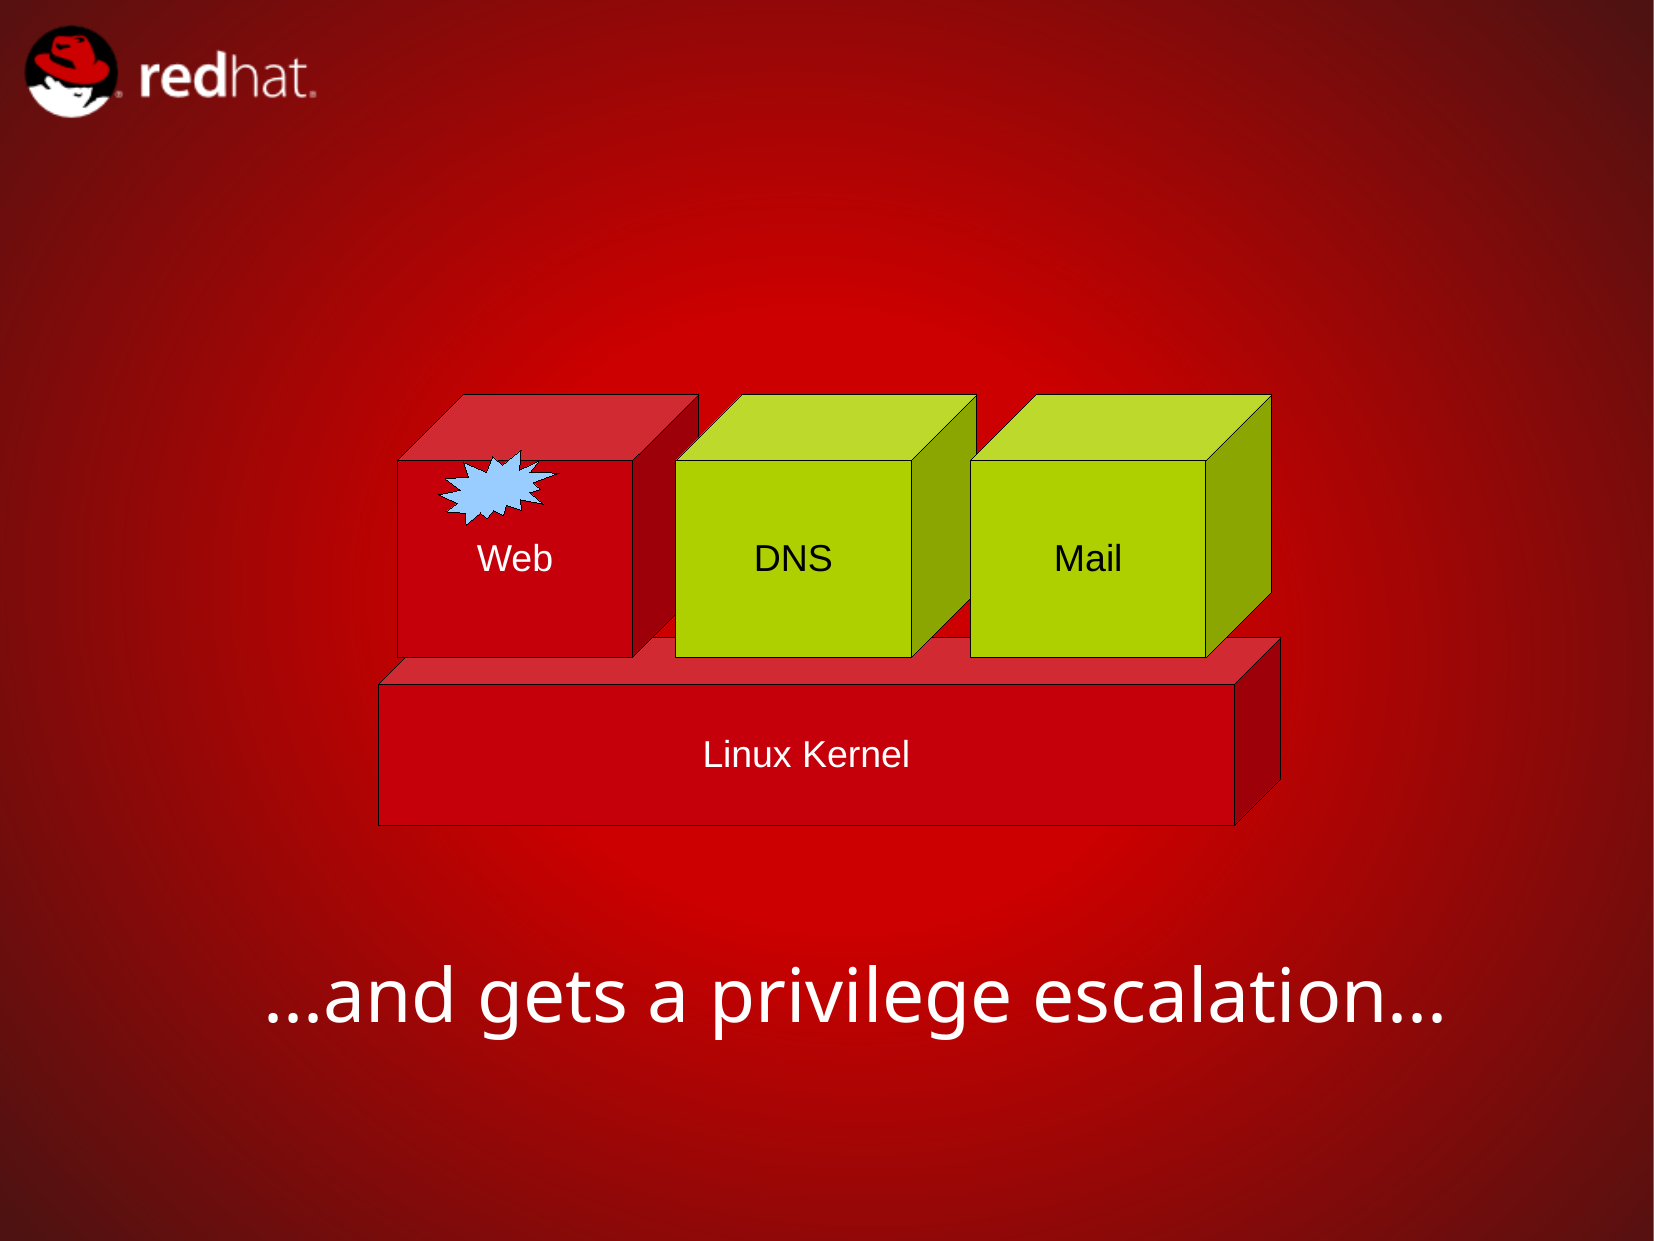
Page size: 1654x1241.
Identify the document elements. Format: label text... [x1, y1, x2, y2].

text_box DNS [675, 461, 911, 658]
text_box ...and gets a privilege escalation... [192, 935, 1520, 1038]
text_box Web [520, 461, 536, 469]
text_box Web [397, 461, 632, 658]
text_box Mail [970, 461, 1205, 658]
picture [0, 0, 1654, 1241]
text_box Linux Kernel [378, 685, 1234, 826]
text_box [438, 450, 560, 526]
